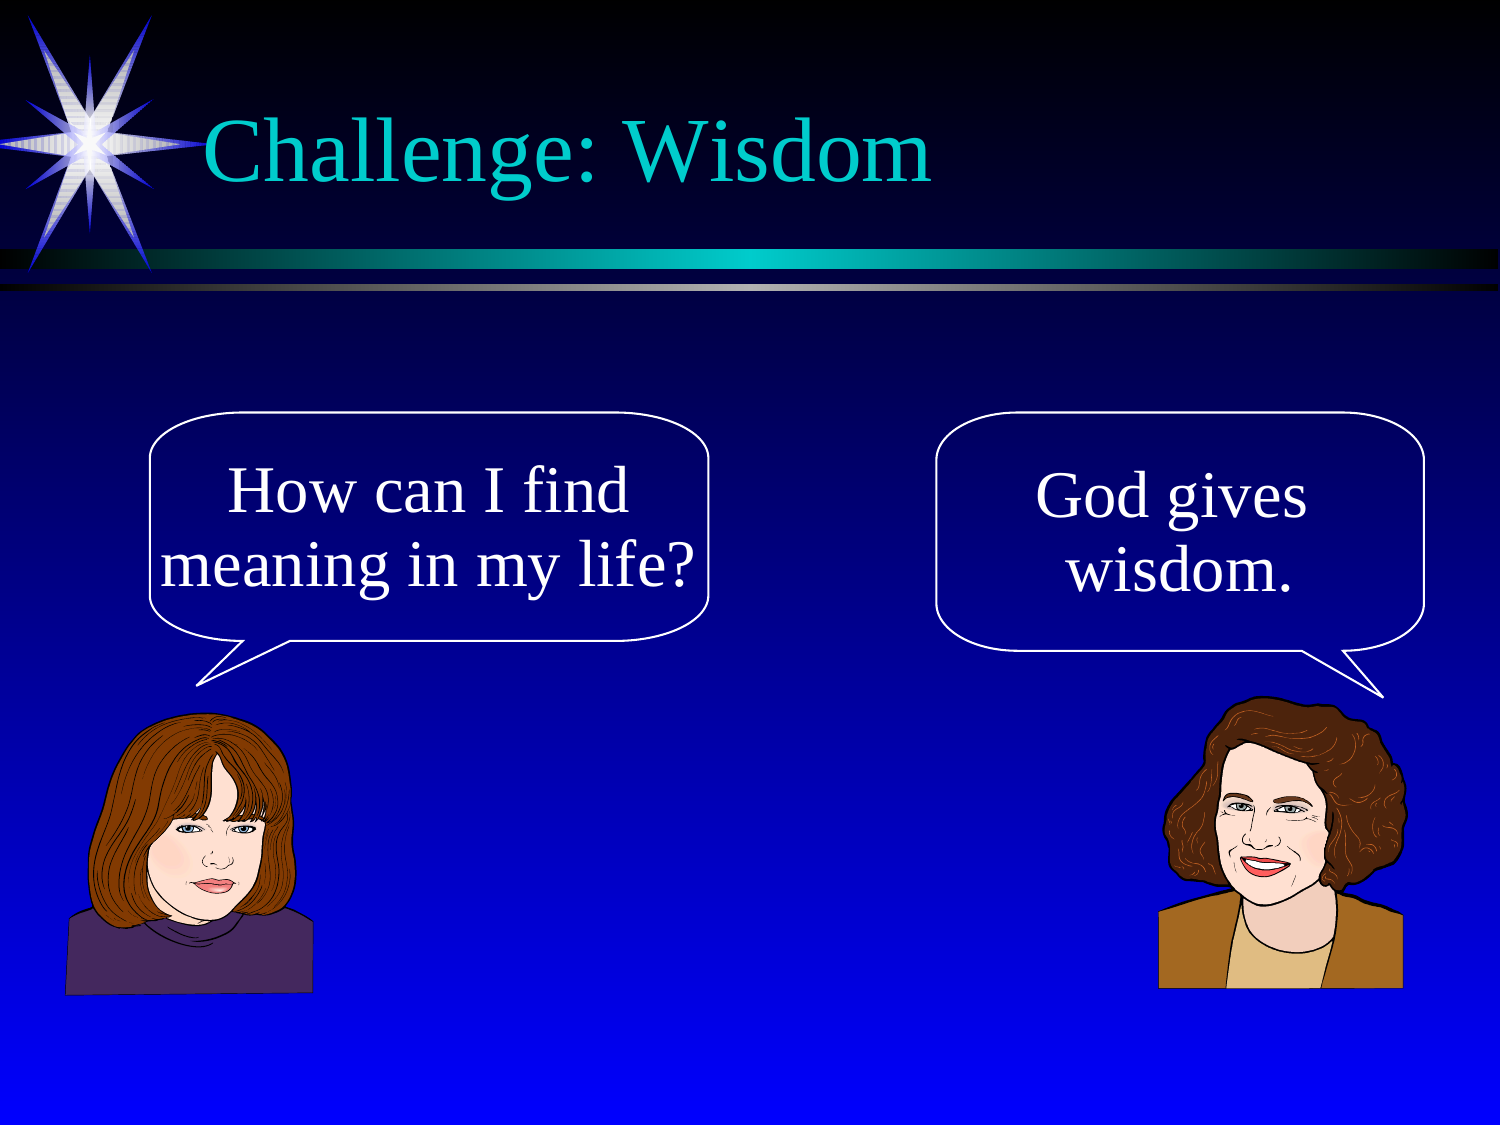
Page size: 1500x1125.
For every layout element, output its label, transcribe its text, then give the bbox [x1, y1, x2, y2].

chart [64, 712, 314, 996]
text_box God gives wisdom. [936, 412, 1424, 698]
chart [1158, 695, 1408, 989]
title Challenge: Wisdom [187, 56, 1463, 244]
text_box How can I find meaning in my life? [149, 412, 709, 686]
